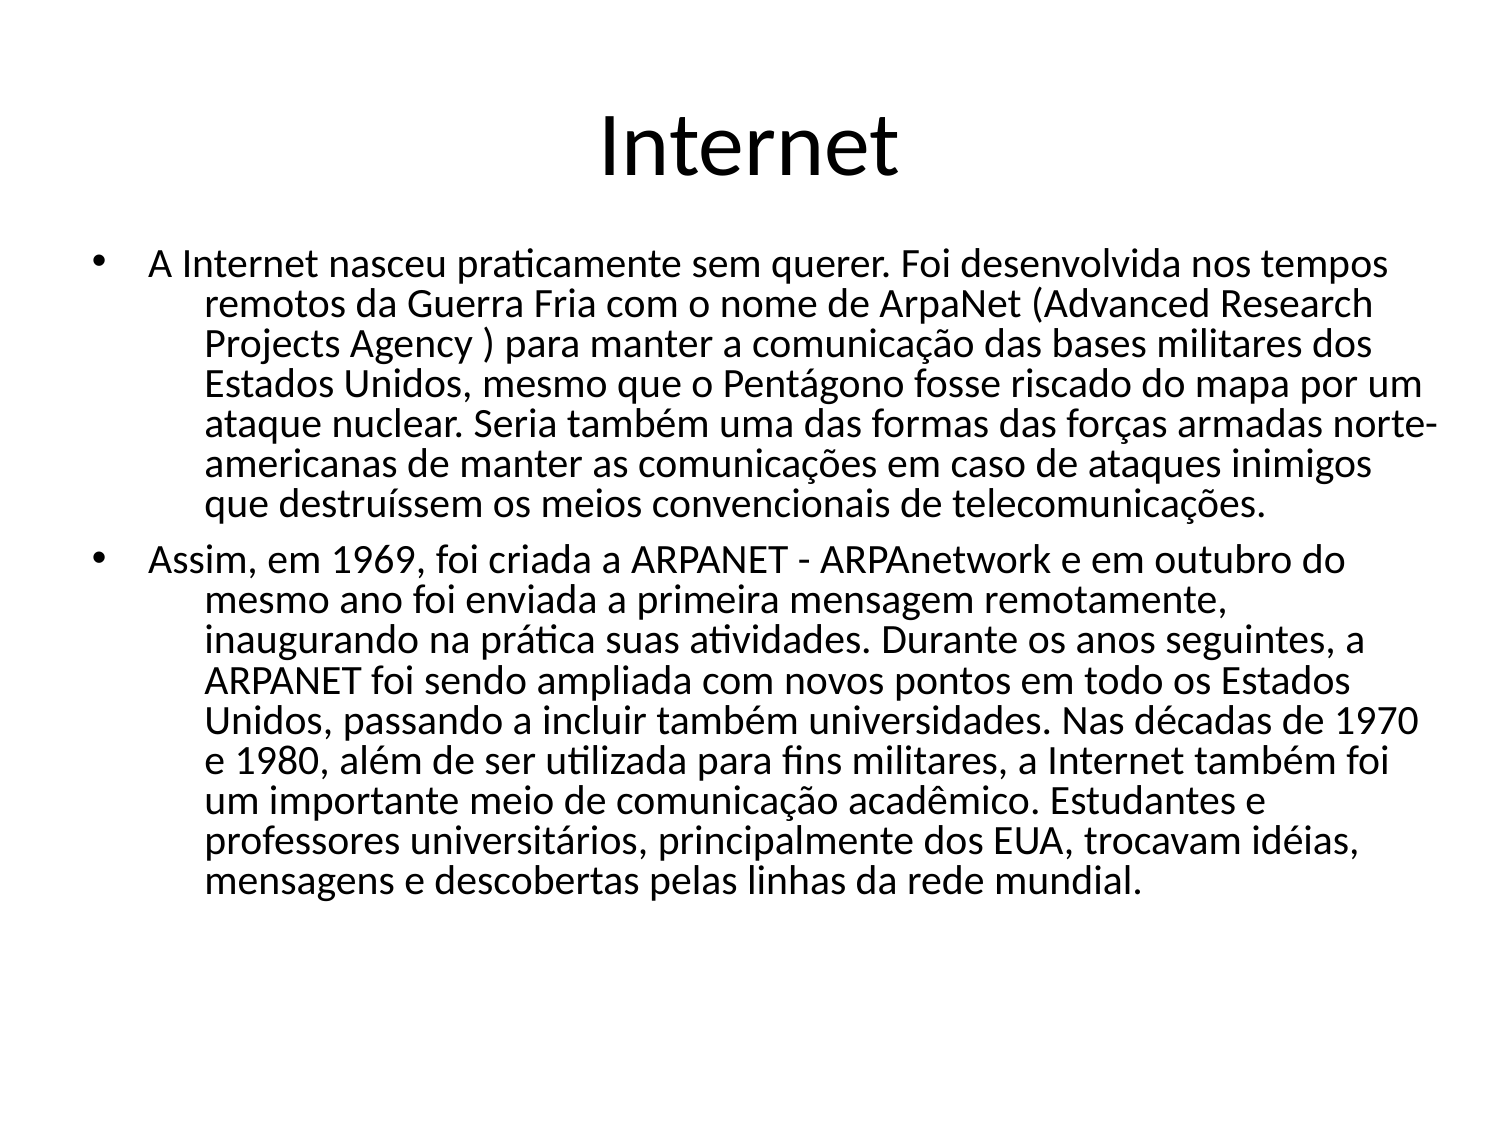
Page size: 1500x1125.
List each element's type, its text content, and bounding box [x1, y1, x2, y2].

title Internet [75, 45, 1426, 233]
list A Internet nasceu praticamente sem querer. Foi desenvolvida nos tempos remotos da Guerra Fria com o nome de ArpaNet (Advanced Research Projects Agency ) para manter a comunicação das bases militares dos Estados Unidos, mesmo que o Pentágono fosse riscado do mapa por um ataque nuclear. Seria também uma das formas das forças armadas norte-americanas de manter as comunicações em caso de ataques inimigos que destruíssem os meios convencionais de telecomunicações. Assim, em 1969, foi criada a ARPANET - ARPAnetwork e em outubro do mesmo ano foi enviada a primeira mensagem remotamente, inaugurando na prática suas atividades. Durante os anos seguintes, a ARPANET foi sendo ampliada com novos pontos em todo os Estados Unidos, passando a incluir também universidades. Nas décadas de 1970 e 1980, além de ser utilizada para fins militares, a Internet também foi um importante meio de comunicação acadêmico. Estudantes e professores universitários, principalmente dos EUA, trocavam idéias, mensagens e descobertas pelas linhas da rede mundial. [76, 237, 1459, 988]
